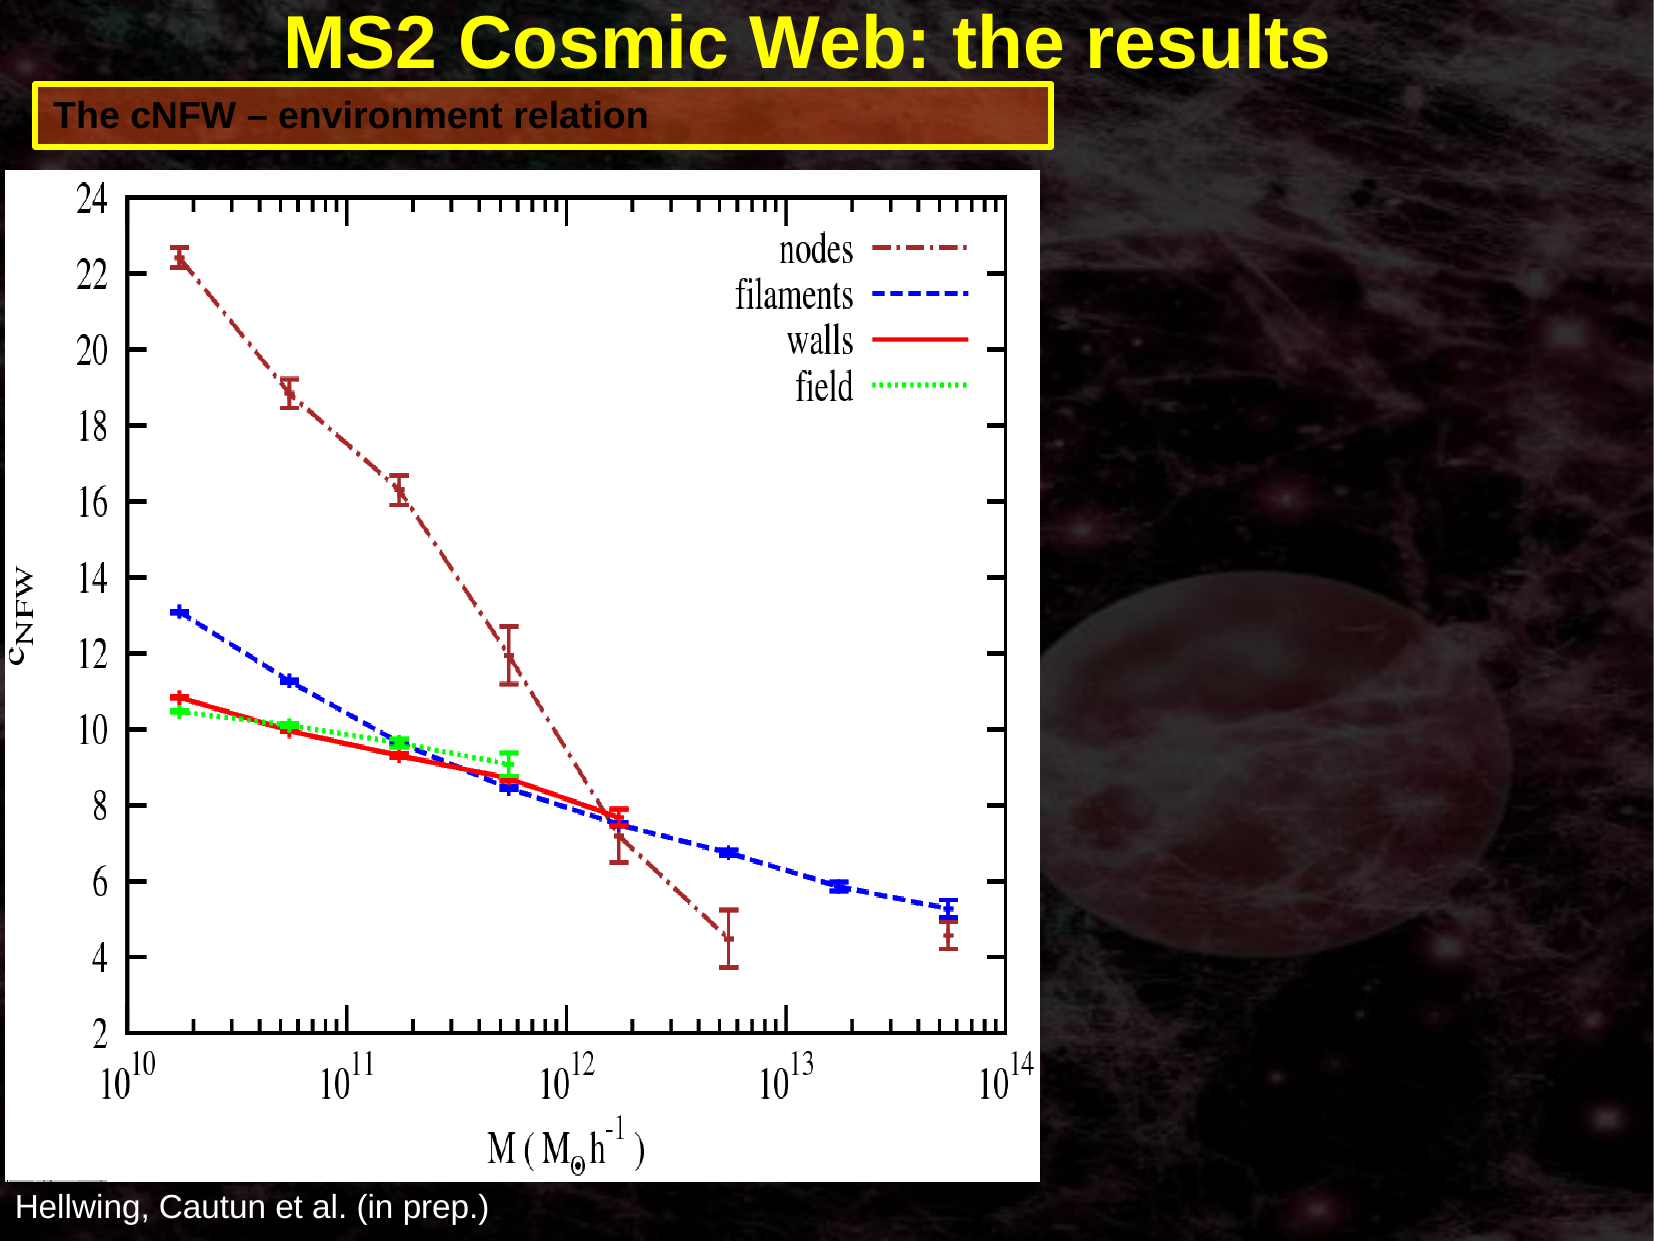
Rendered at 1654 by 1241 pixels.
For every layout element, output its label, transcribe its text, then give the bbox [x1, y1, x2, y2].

text_box The cNFW – environment relation [35, 84, 1052, 147]
picture [0, 0, 1654, 1241]
title MS2 Cosmic Web: the results [118, 0, 1498, 85]
text_box Hellwing, Cautun et al. (in prep.) [0, 1181, 591, 1233]
